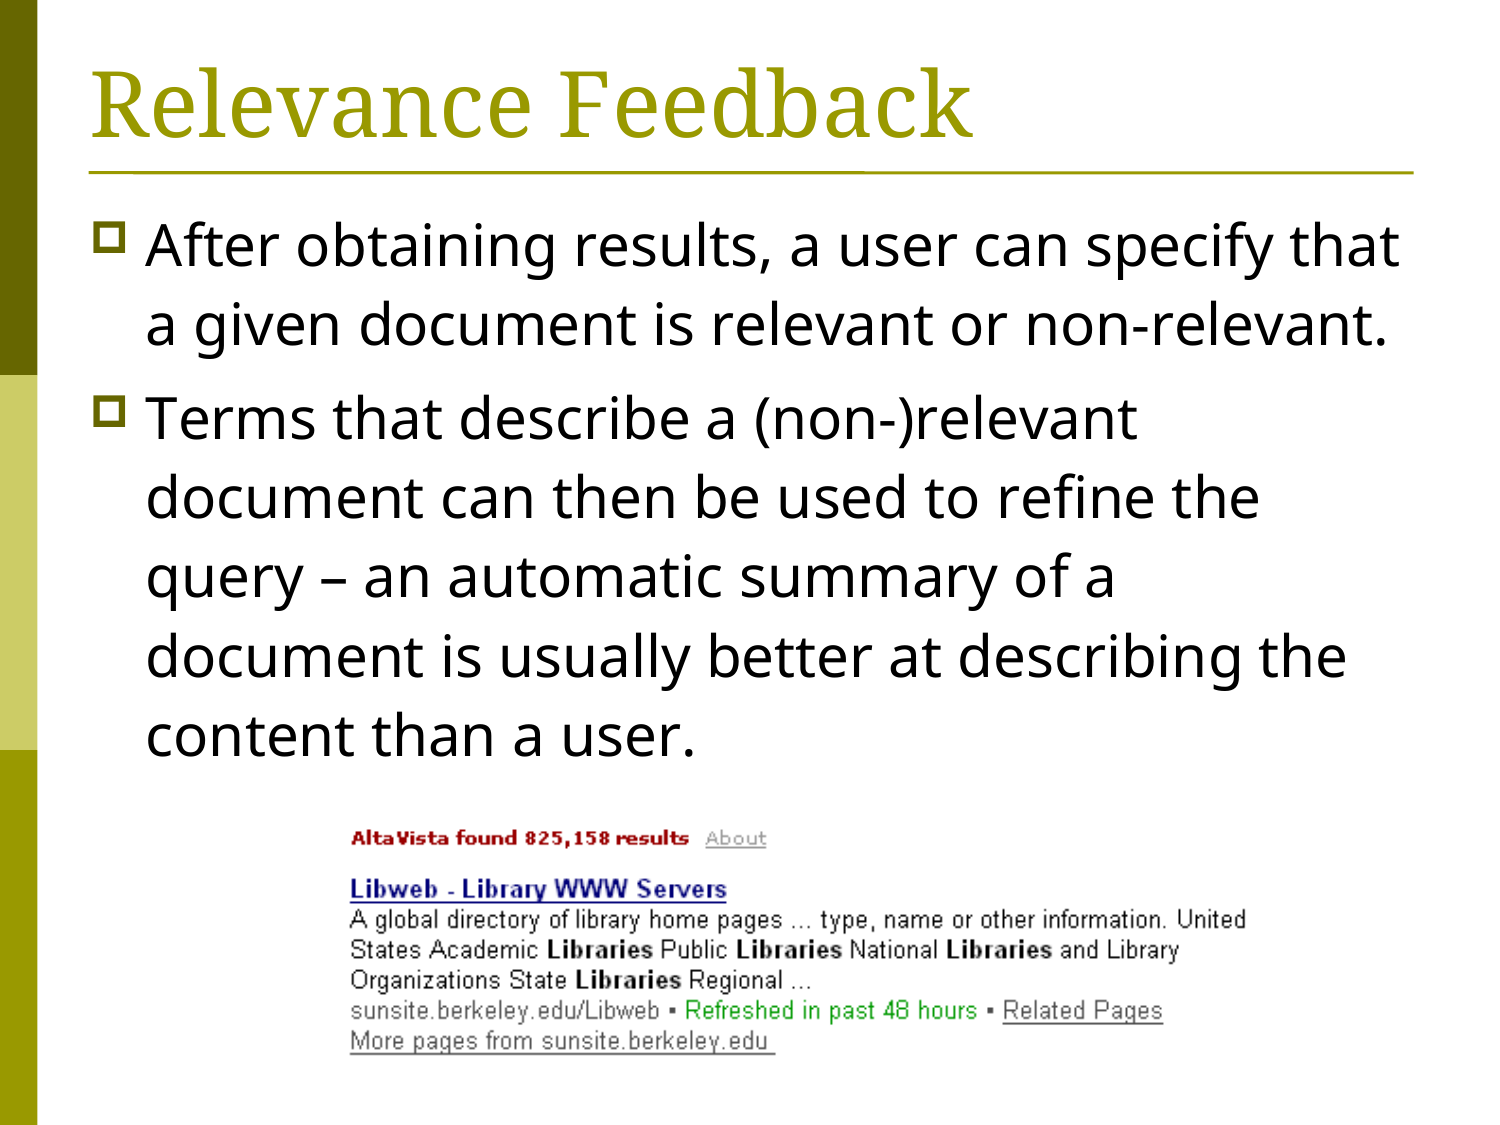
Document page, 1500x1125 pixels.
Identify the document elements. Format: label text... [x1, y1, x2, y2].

title Relevance Feedback [75, 45, 1426, 173]
picture [348, 798, 1448, 1087]
list After obtaining results, a user can specify that a given document is relevant or non-relevant. Terms that describe a (non-)relevant document can then be used to refine the query – an automatic summary of a document is usually better at describing the content than a user. [75, 196, 1426, 1006]
